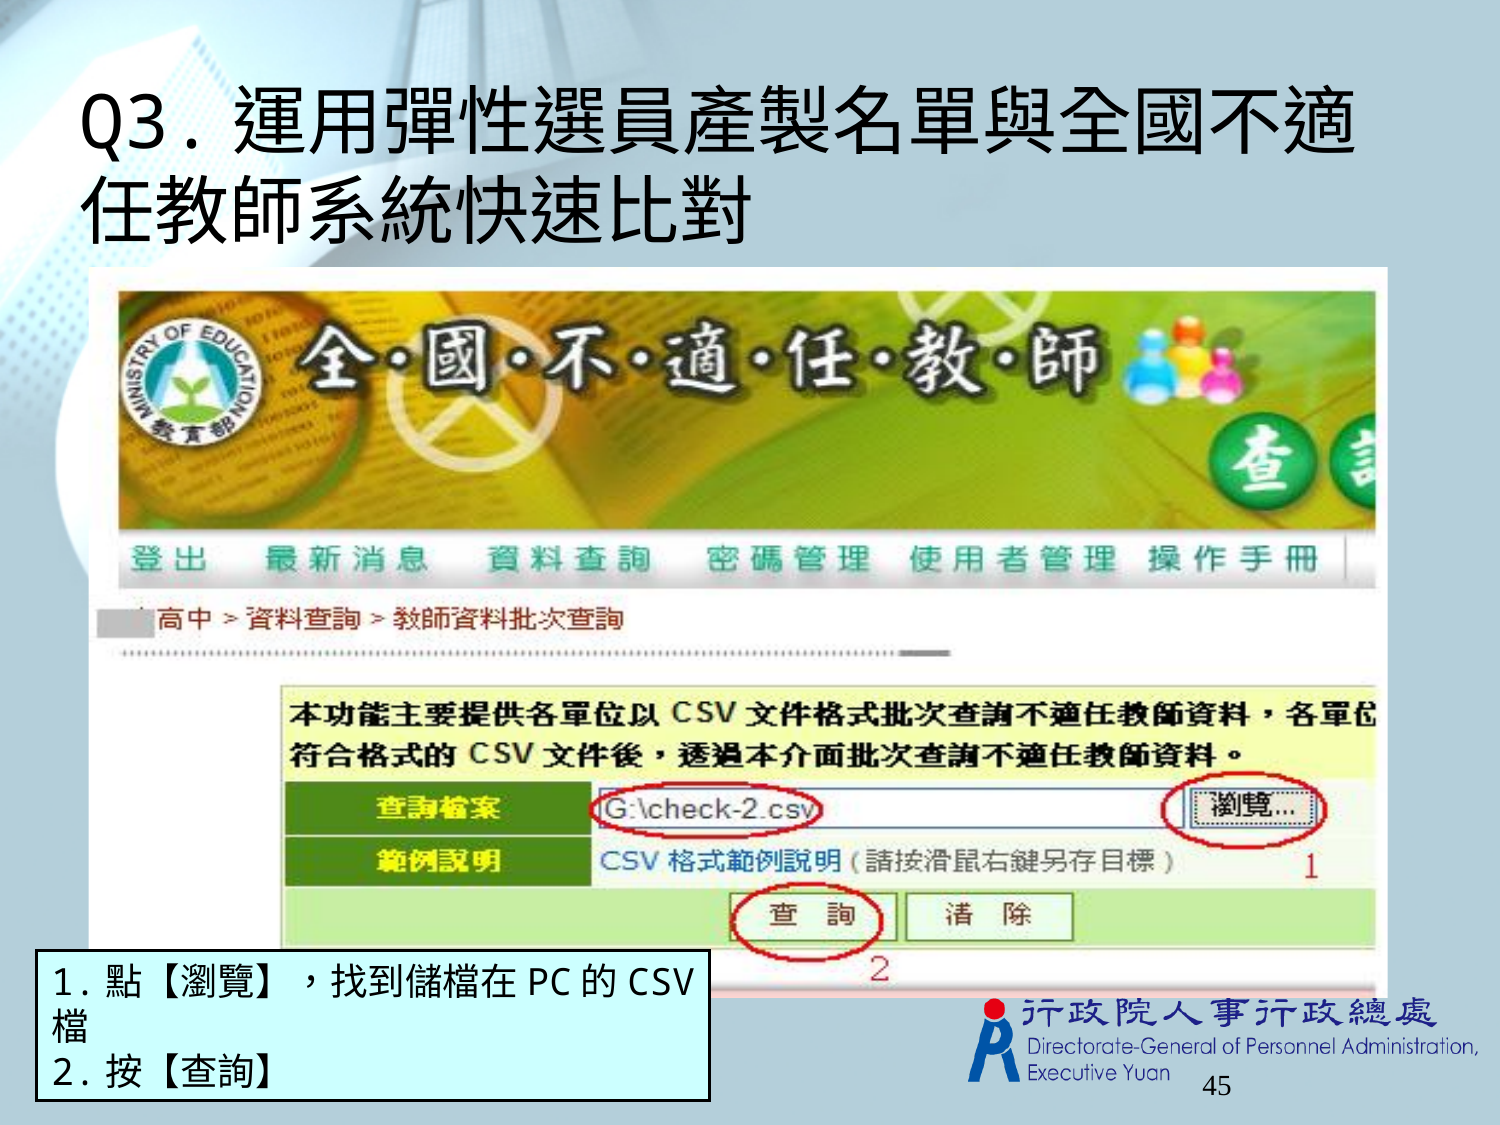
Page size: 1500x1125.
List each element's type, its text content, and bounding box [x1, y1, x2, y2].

text_box [1187, 1058, 1500, 1125]
text_box Q3.運用彈性選員產製名單與全國不適任教師系統快速比對 [65, 66, 1400, 261]
picture [88, 267, 1388, 998]
text_box 1.點【瀏覽】，找到儲檔在PC的CSV檔 2.按【查詢】 [36, 950, 710, 1059]
